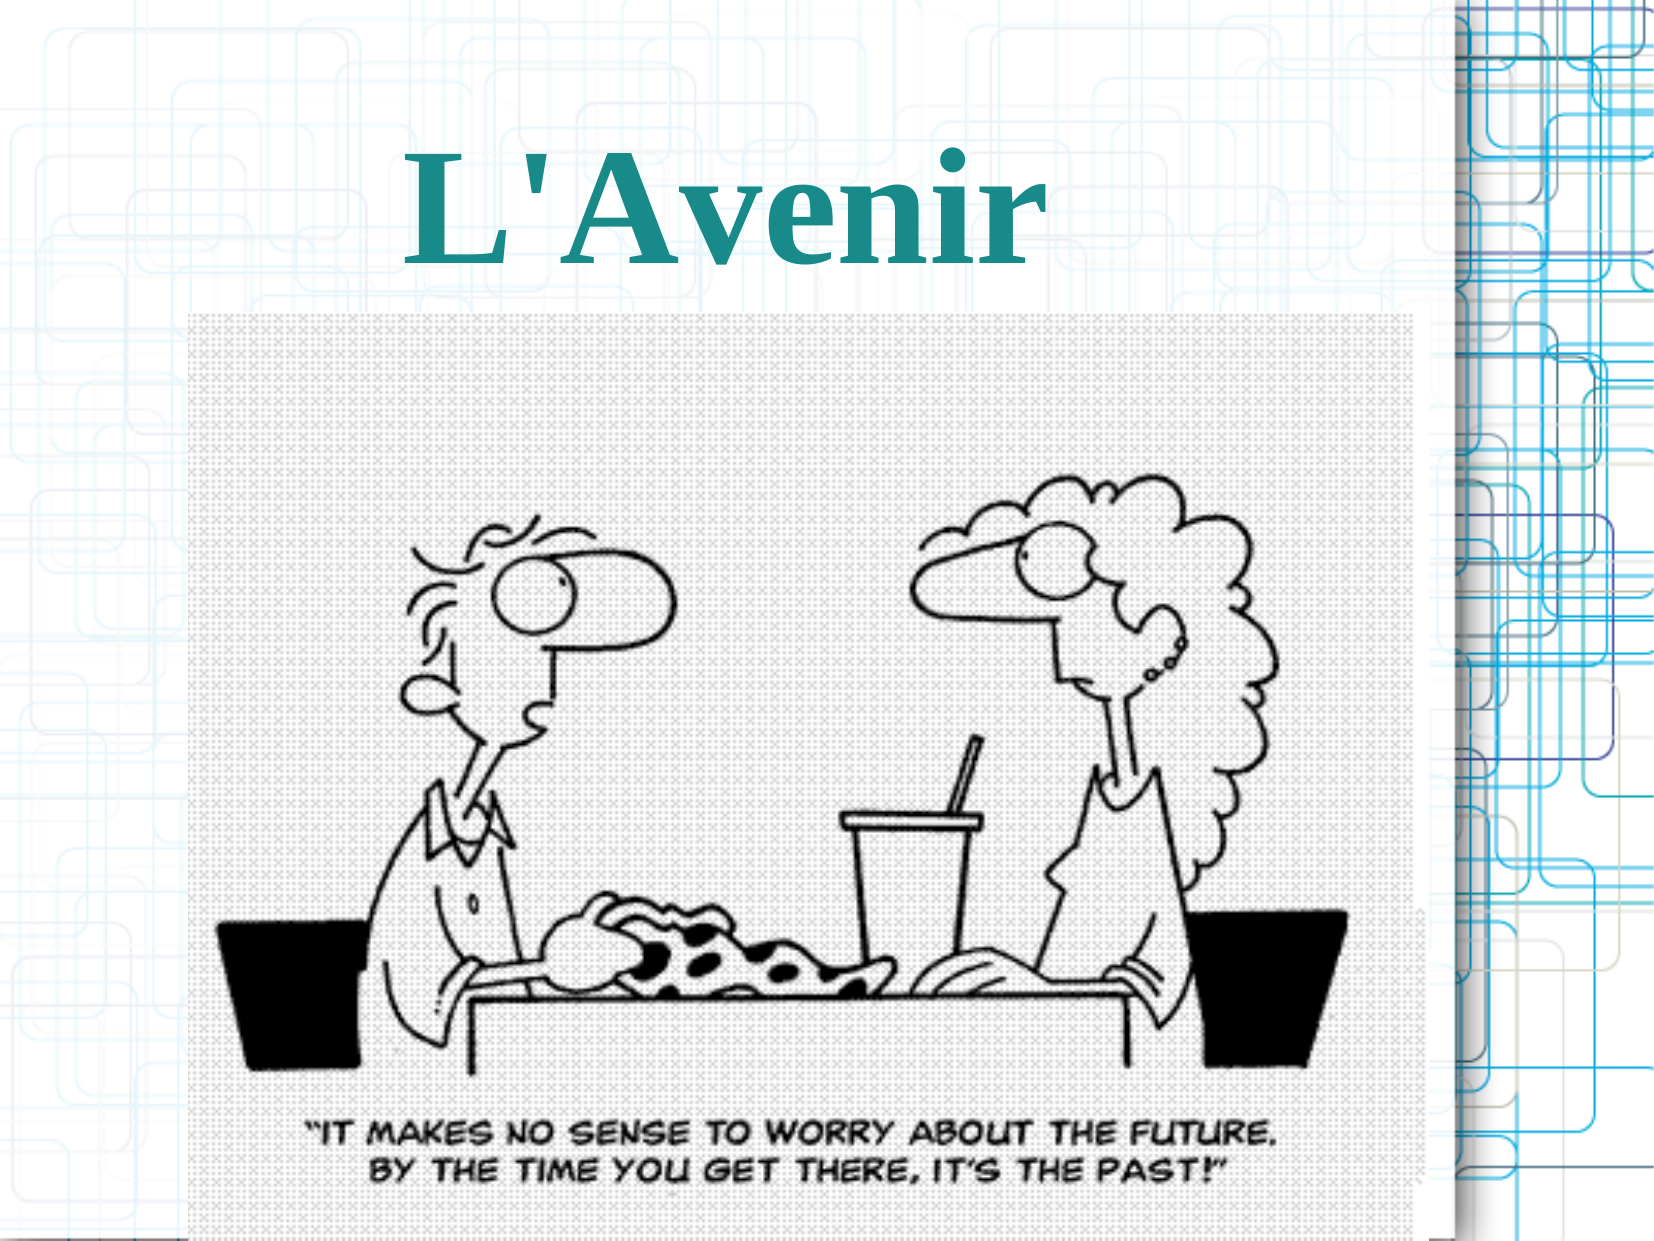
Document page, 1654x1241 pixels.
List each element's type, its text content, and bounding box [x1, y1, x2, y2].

title L'Avenir [0, 114, 1453, 300]
picture [0, 0, 1654, 1241]
